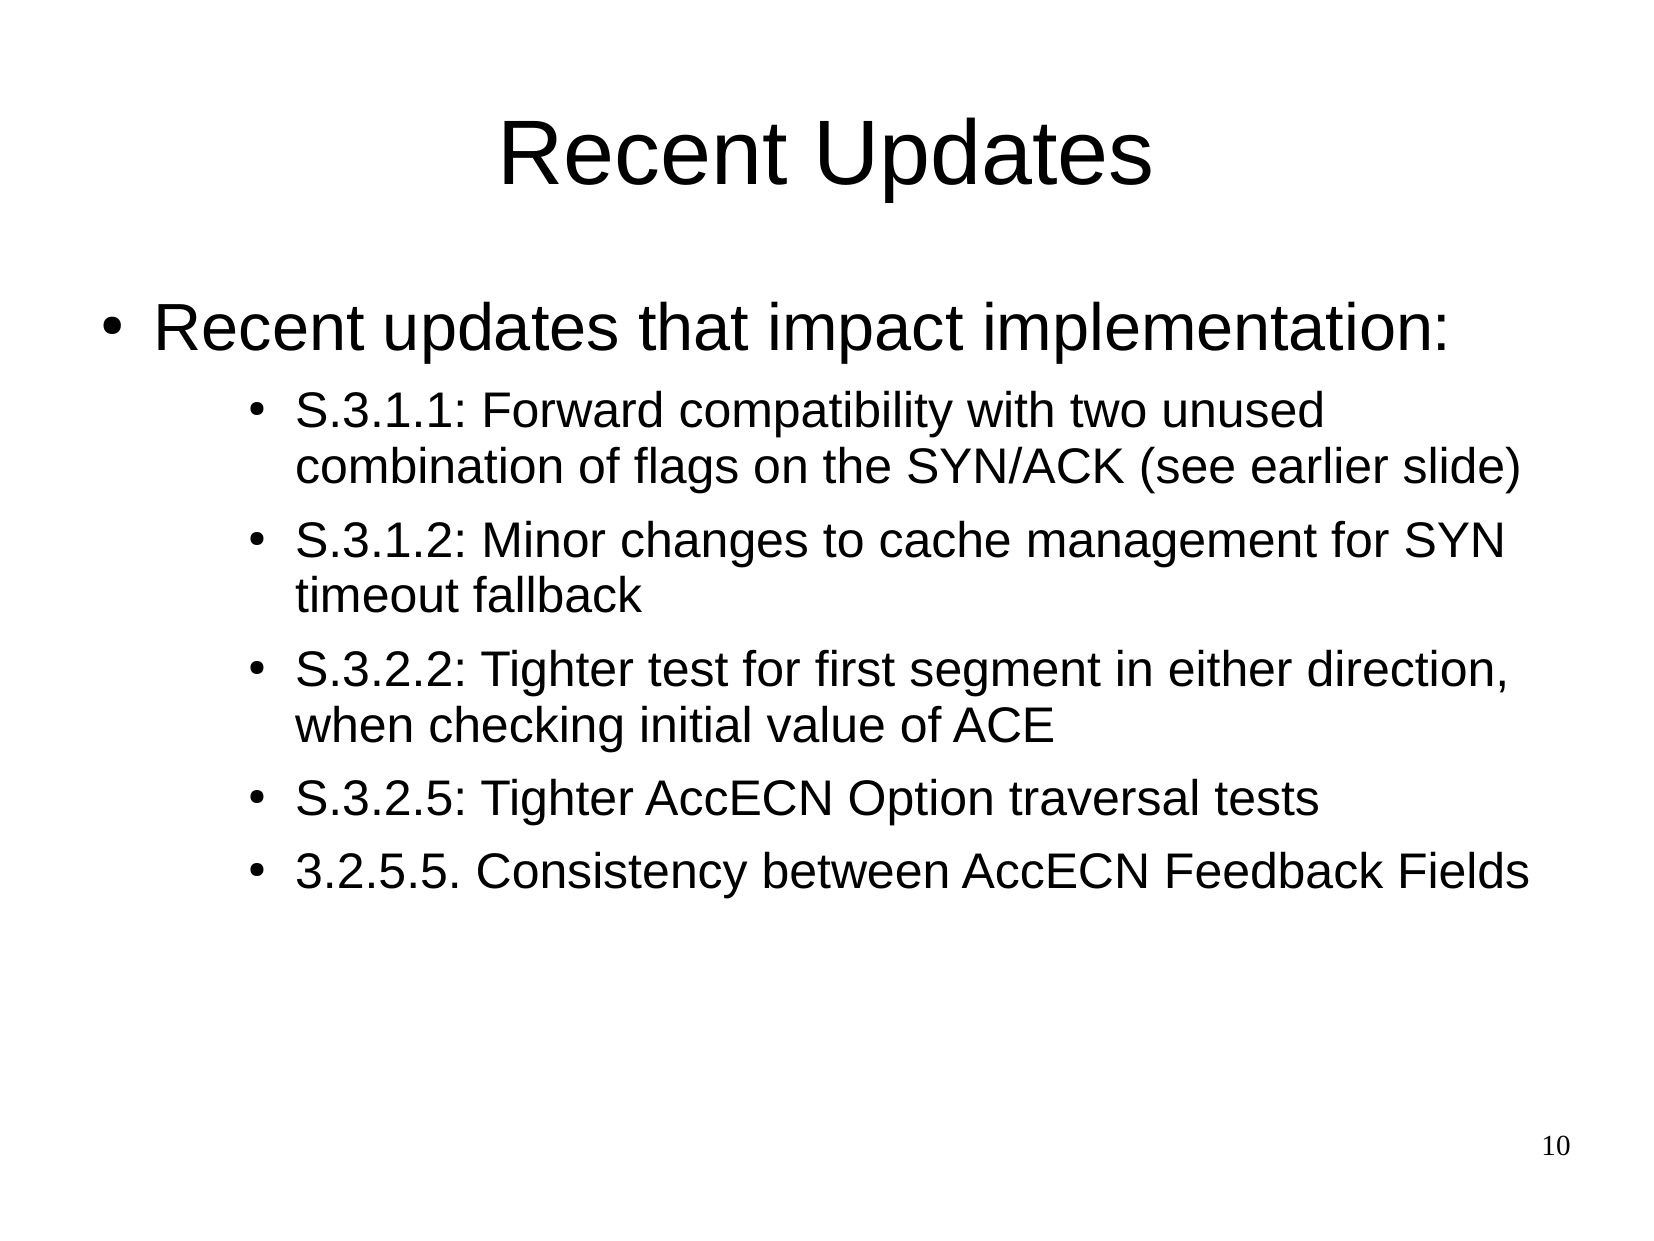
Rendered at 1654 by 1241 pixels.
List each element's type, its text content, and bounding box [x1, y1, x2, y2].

list Recent updates that impact implementation: S.3.1.1: Forward compatibility with two unused combination of flags on the SYN/ACK (see earlier slide) S.3.1.2: Minor changes to cache management for SYN timeout fallback S.3.2.2: Tighter test for first segment in either direction, when checking initial value of ACE S.3.2.5: Tighter AccECN Option traversal tests 3.2.5.5. Consistency between AccECN Feedback Fields [82, 290, 1571, 1010]
title Recent Updates [82, 49, 1571, 257]
